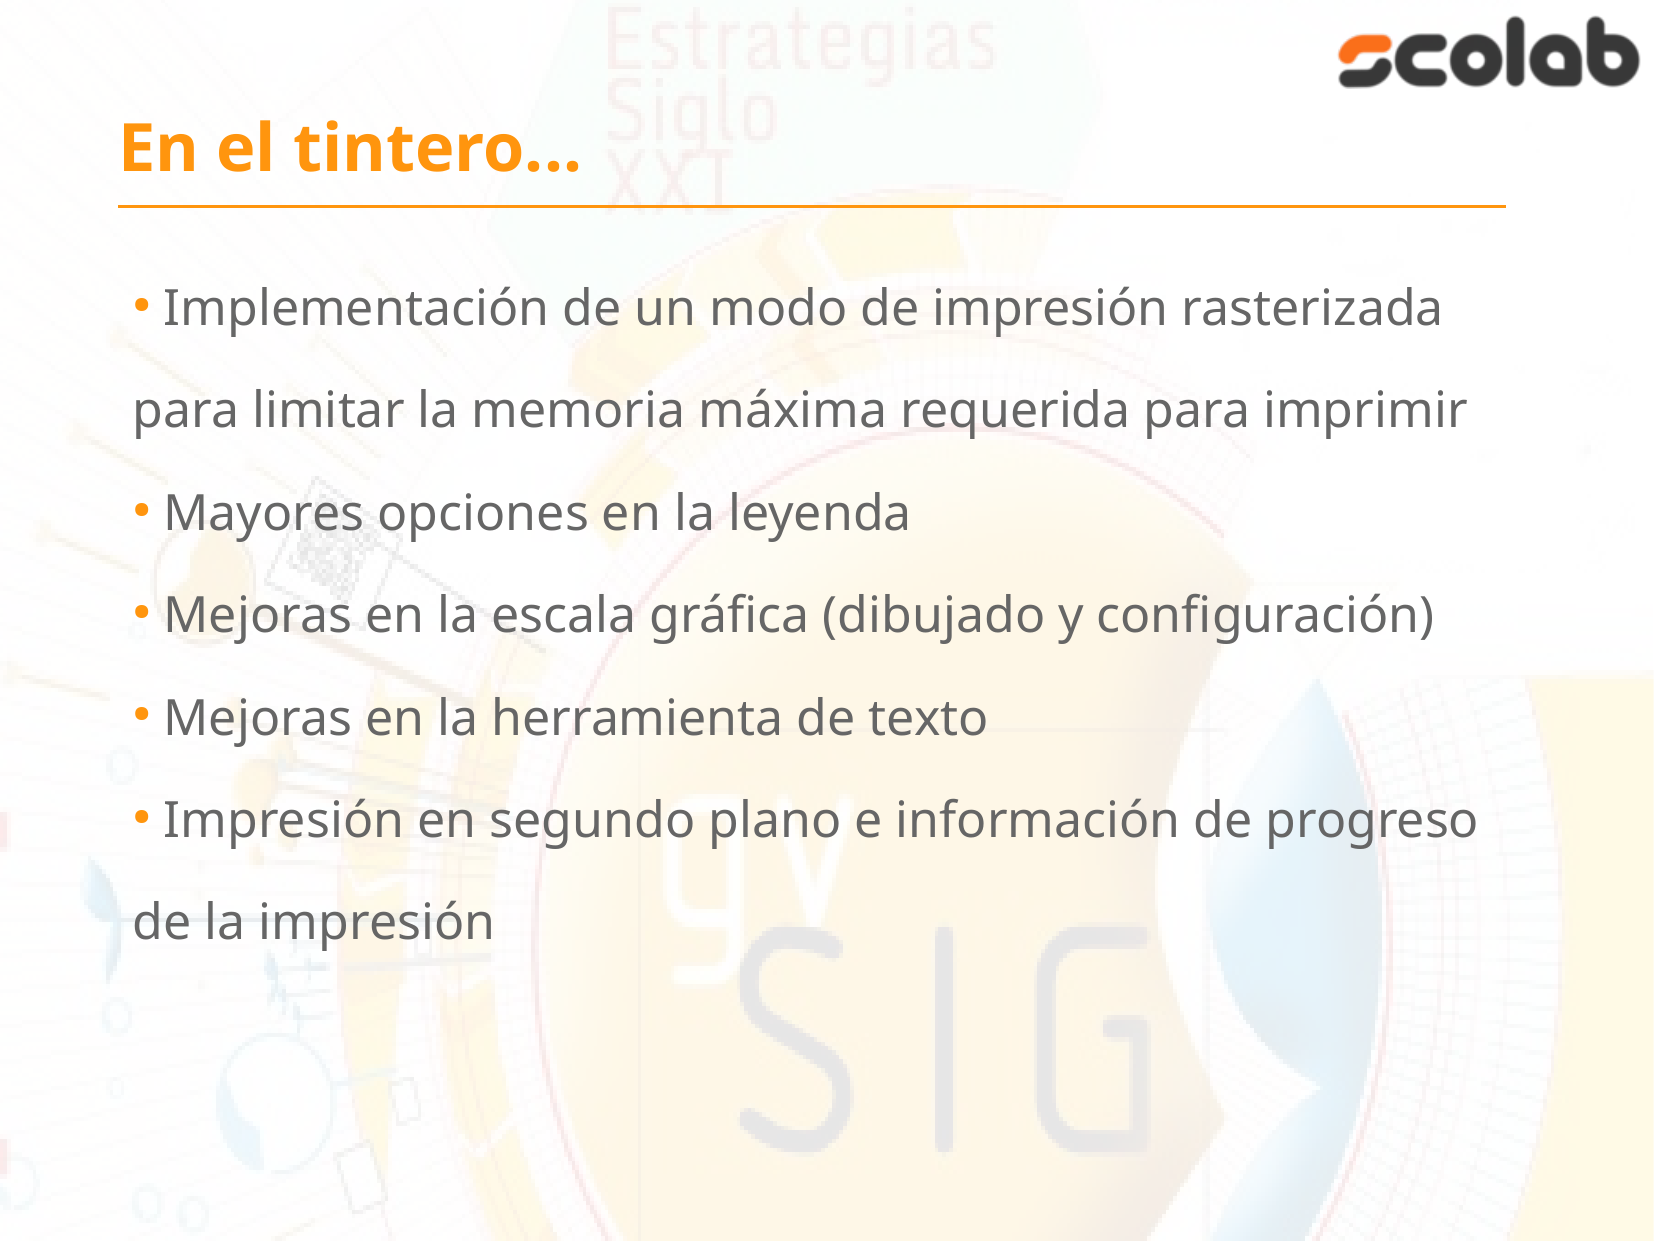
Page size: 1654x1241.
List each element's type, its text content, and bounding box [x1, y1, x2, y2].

picture [0, 0, 1654, 1241]
title En el tintero... [118, 96, 1607, 195]
text_box Implementación de un modo de impresión rasterizada para limitar la memoria máxima requerida para imprimir Mayores opciones en la leyenda Mejoras en la escala gráfica (dibujado y configuración) Mejoras en la herramienta de texto Impresión en segundo plano e información de progreso de la impresión [118, 230, 1506, 1072]
